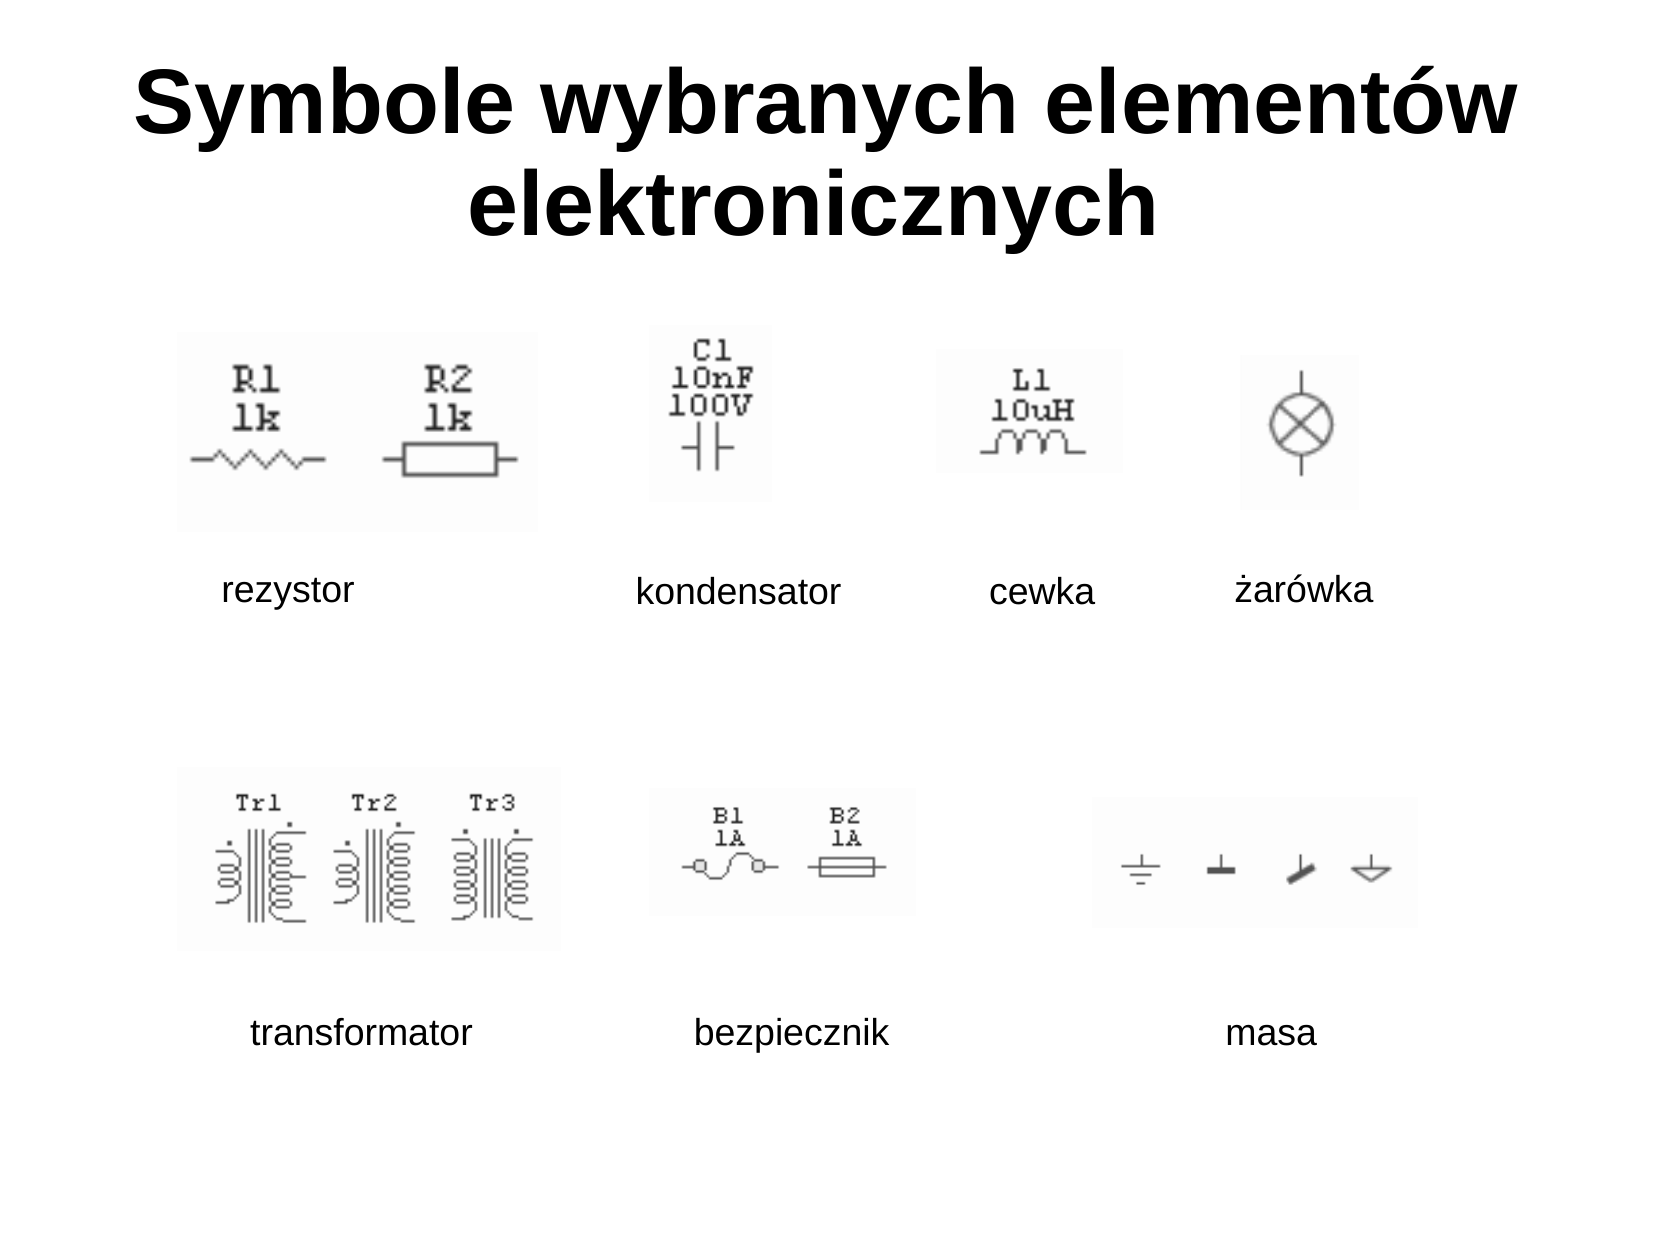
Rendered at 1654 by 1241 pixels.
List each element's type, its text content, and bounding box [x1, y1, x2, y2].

picture [177, 332, 538, 532]
text_box transformator [235, 1003, 488, 1061]
text_box masa [1210, 1003, 1332, 1061]
picture [1092, 797, 1418, 928]
picture [649, 325, 772, 502]
picture [1240, 355, 1359, 510]
text_box kondensator [620, 563, 857, 621]
picture [177, 767, 561, 951]
text_box cewka [974, 563, 1110, 621]
text_box żarówka [1219, 561, 1388, 618]
text_box rezystor [206, 561, 370, 618]
picture [649, 788, 916, 916]
text_box bezpiecznik [679, 1003, 905, 1061]
picture [936, 349, 1123, 473]
title Symbole wybranych elementów elektronicznych [82, 49, 1571, 257]
